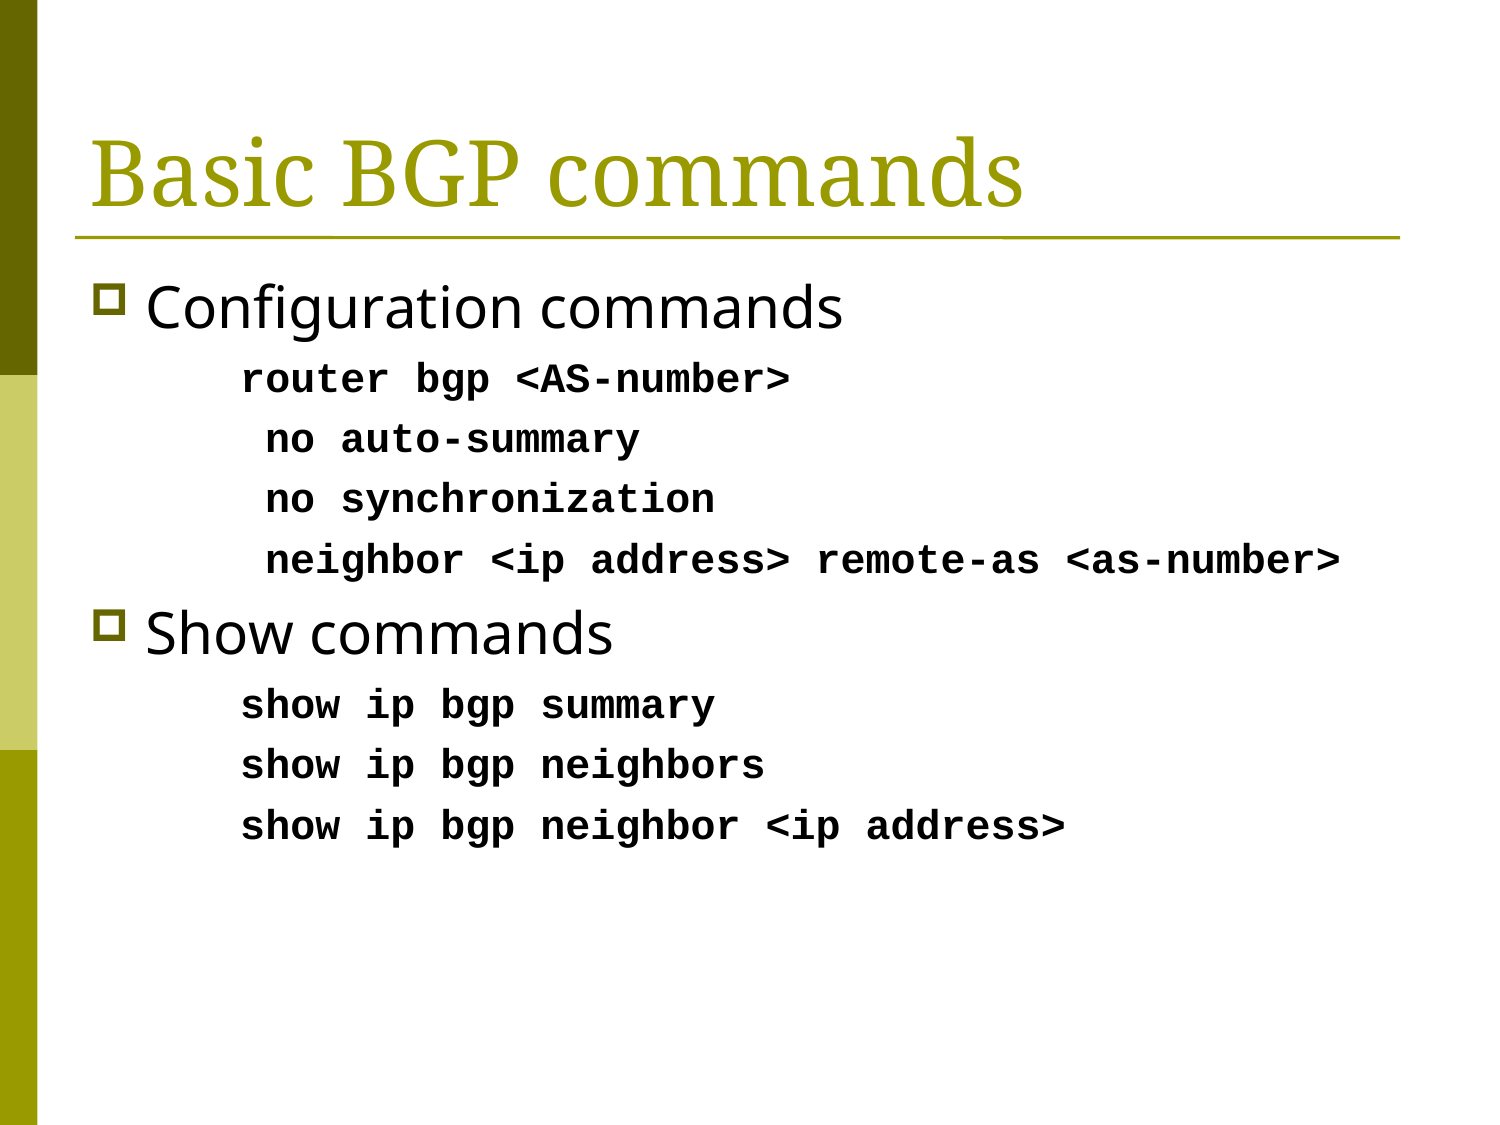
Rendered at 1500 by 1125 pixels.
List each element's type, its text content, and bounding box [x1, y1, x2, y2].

title Basic BGP commands [75, 45, 1426, 233]
list Configuration commands router bgp <AS-number> no auto-summary no synchronization neighbor <ip address> remote-as <as-number> Show commands show ip bgp summary show ip bgp neighbors show ip bgp neighbor <ip address> [75, 262, 1426, 1006]
